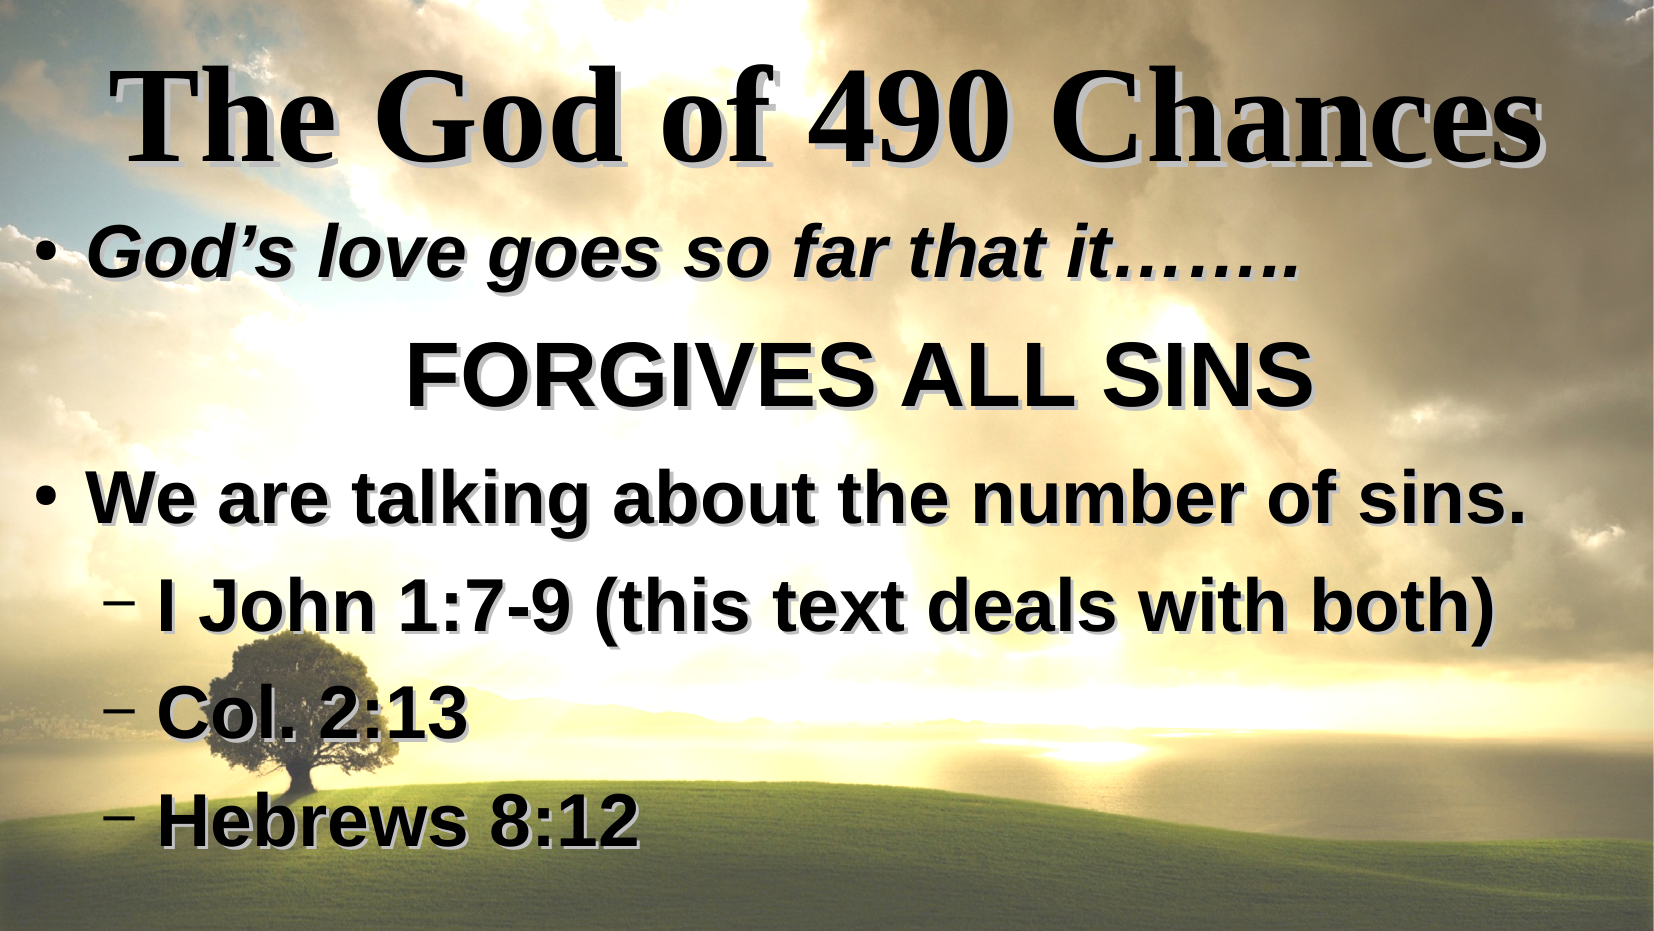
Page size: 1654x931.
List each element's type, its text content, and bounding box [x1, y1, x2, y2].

title The God of 490 Chances [82, 37, 1571, 193]
picture [0, 0, 1654, 931]
list God’s love goes so far that it…….. FORGIVES ALL SINS We are talking about the number of sins. I John 1:7-9 (this text deals with both) Col. 2:13 Hebrews 8:12 [15, 210, 1636, 916]
